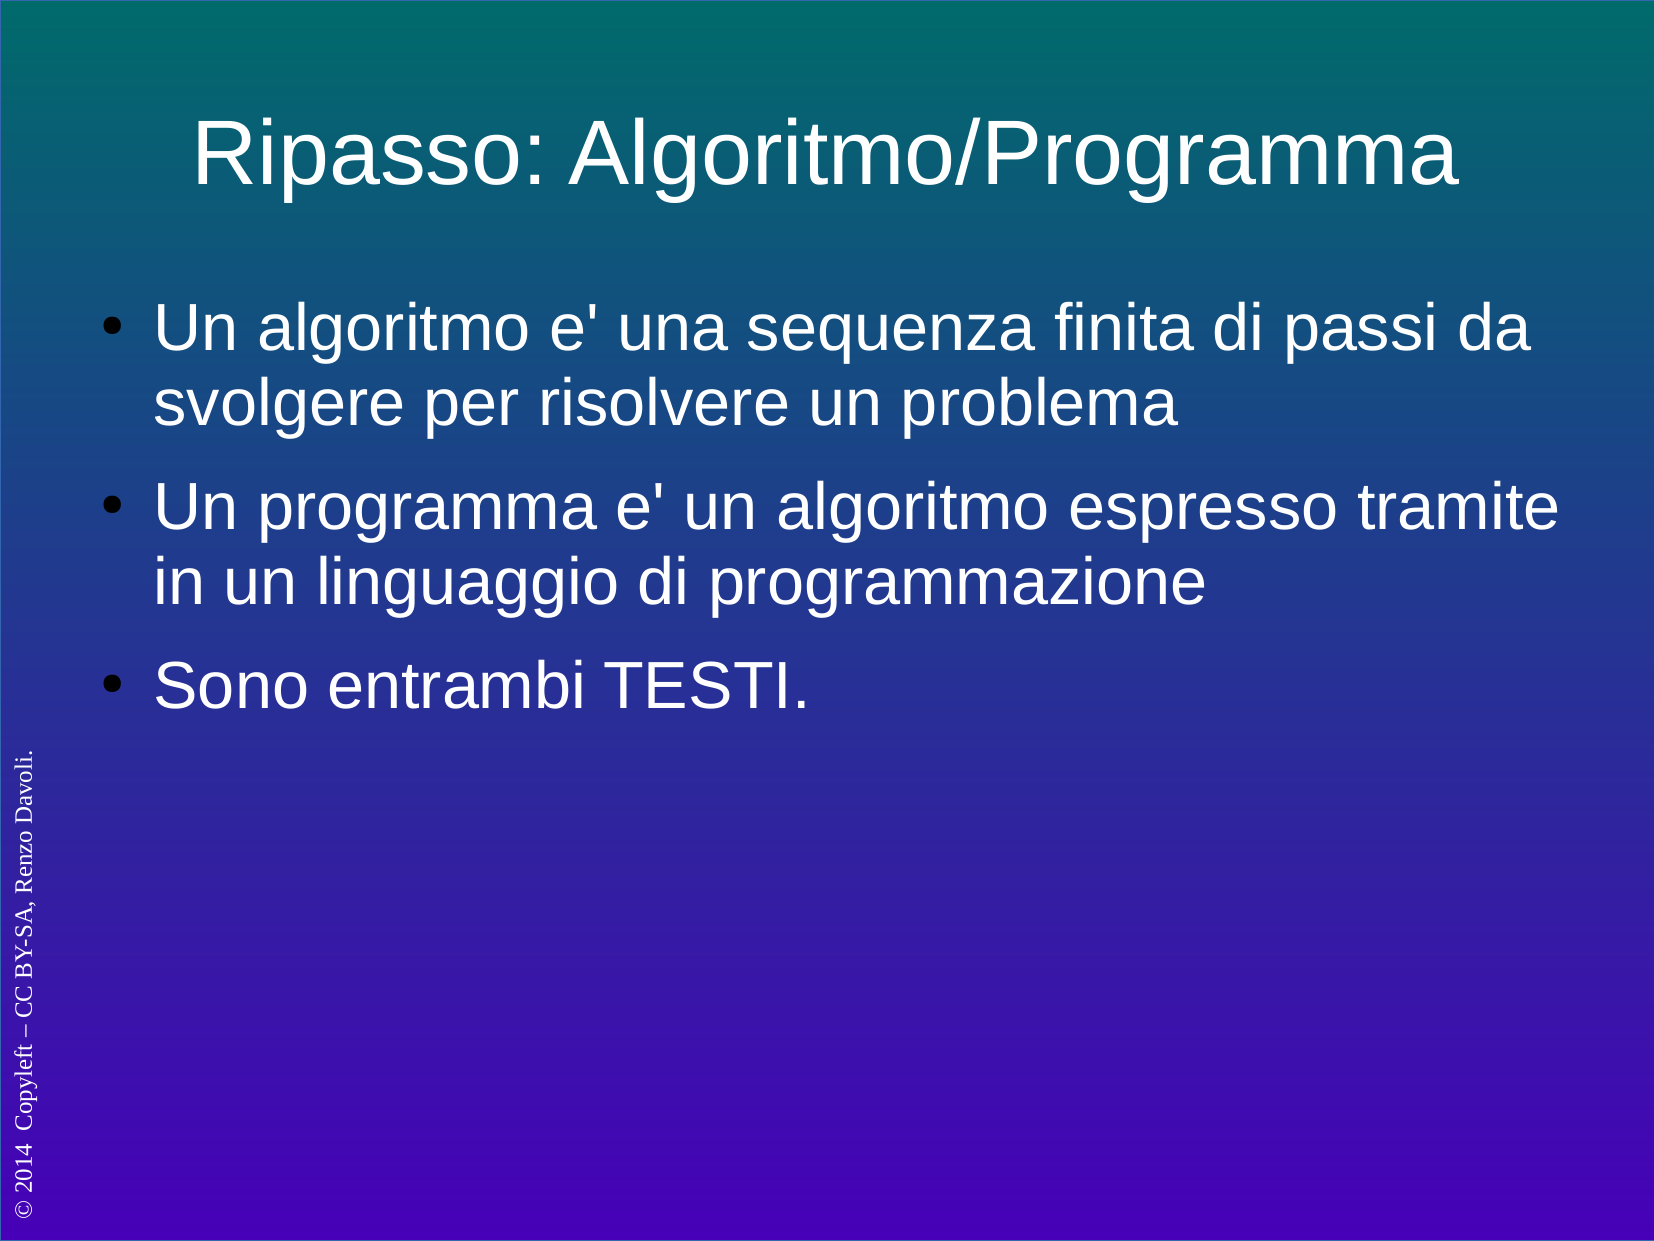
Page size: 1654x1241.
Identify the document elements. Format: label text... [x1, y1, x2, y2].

title Ripasso: Algoritmo/Programma [82, 49, 1571, 257]
list Un algoritmo e' una sequenza finita di passi da svolgere per risolvere un problema Un programma e' un algoritmo espresso tramite in un linguaggio di programmazione Sono entrambi TESTI. [82, 290, 1571, 1010]
